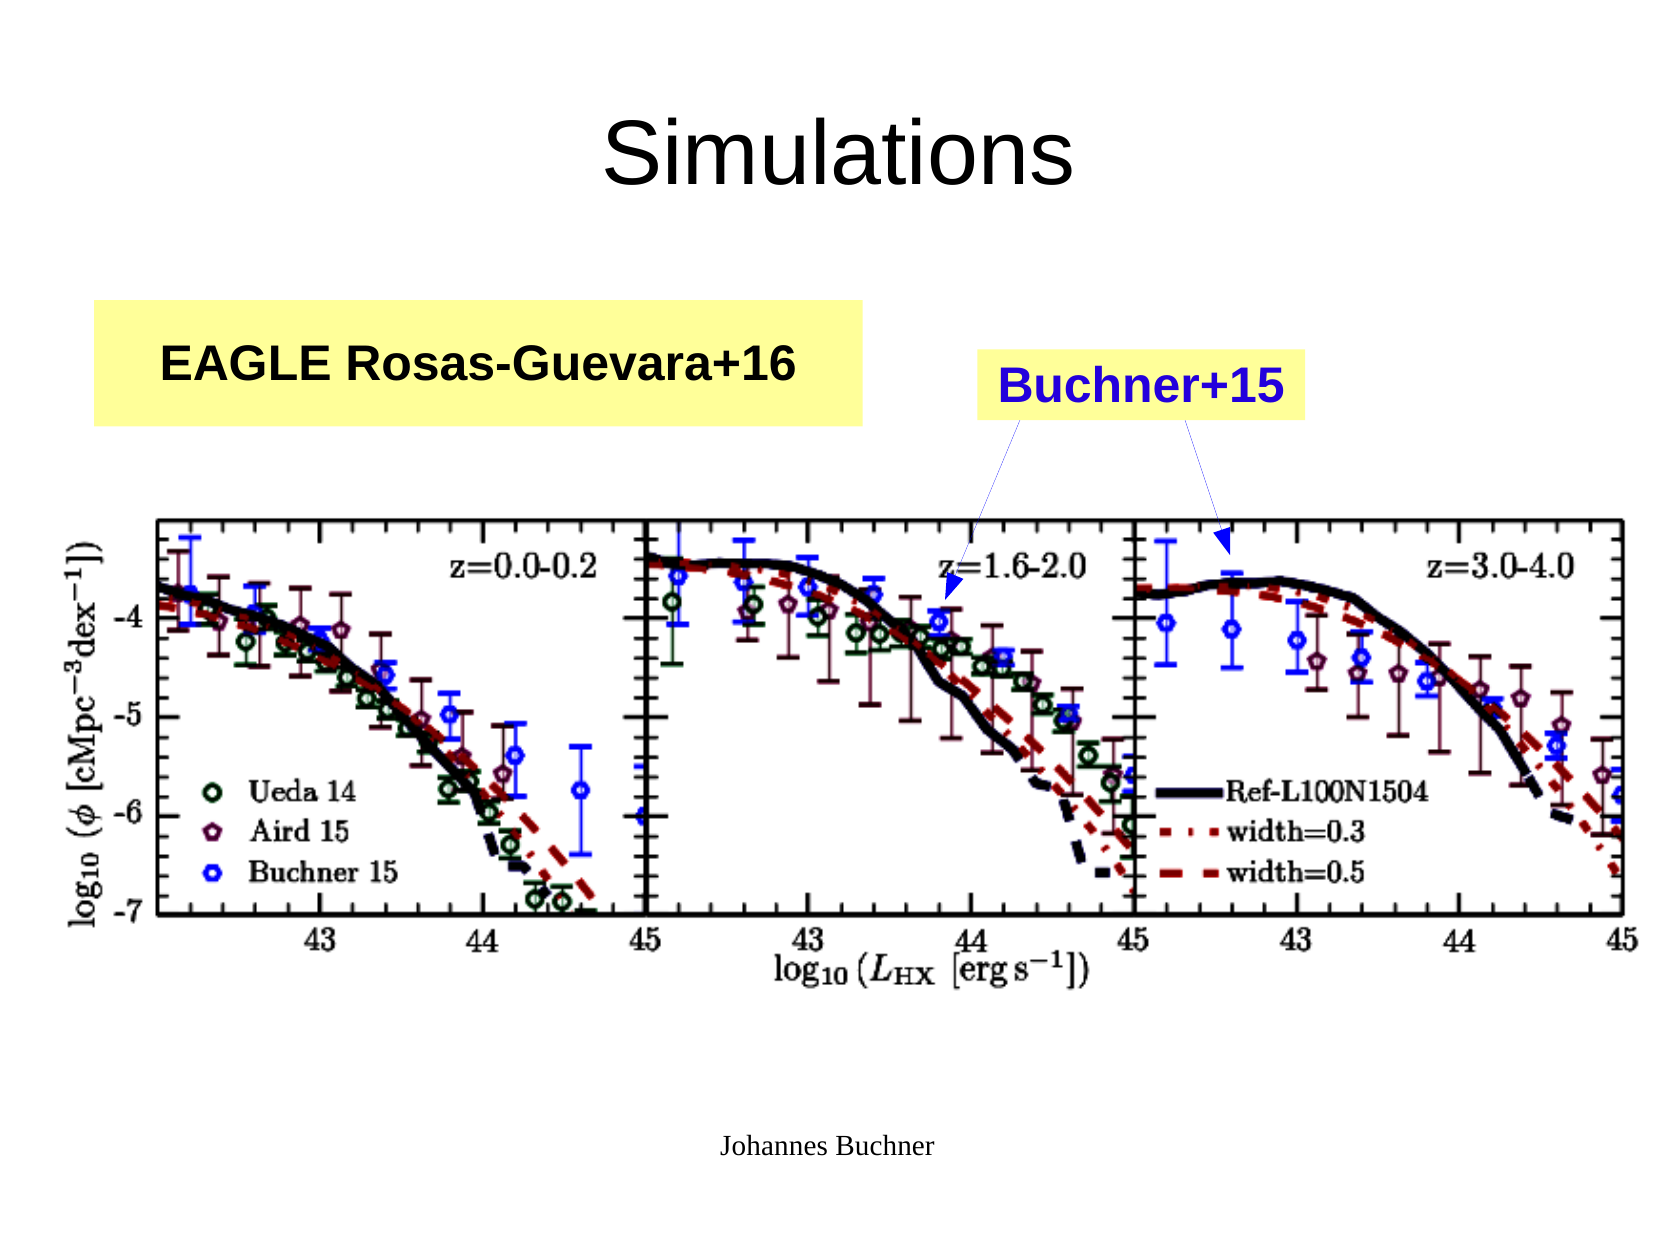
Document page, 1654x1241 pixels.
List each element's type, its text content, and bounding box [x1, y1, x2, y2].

title Simulations [53, 7, 1625, 298]
text_box Buchner+15 [977, 349, 1306, 421]
text_box EAGLE Rosas-Guevara+16 [94, 300, 863, 427]
picture [15, 494, 1654, 1027]
